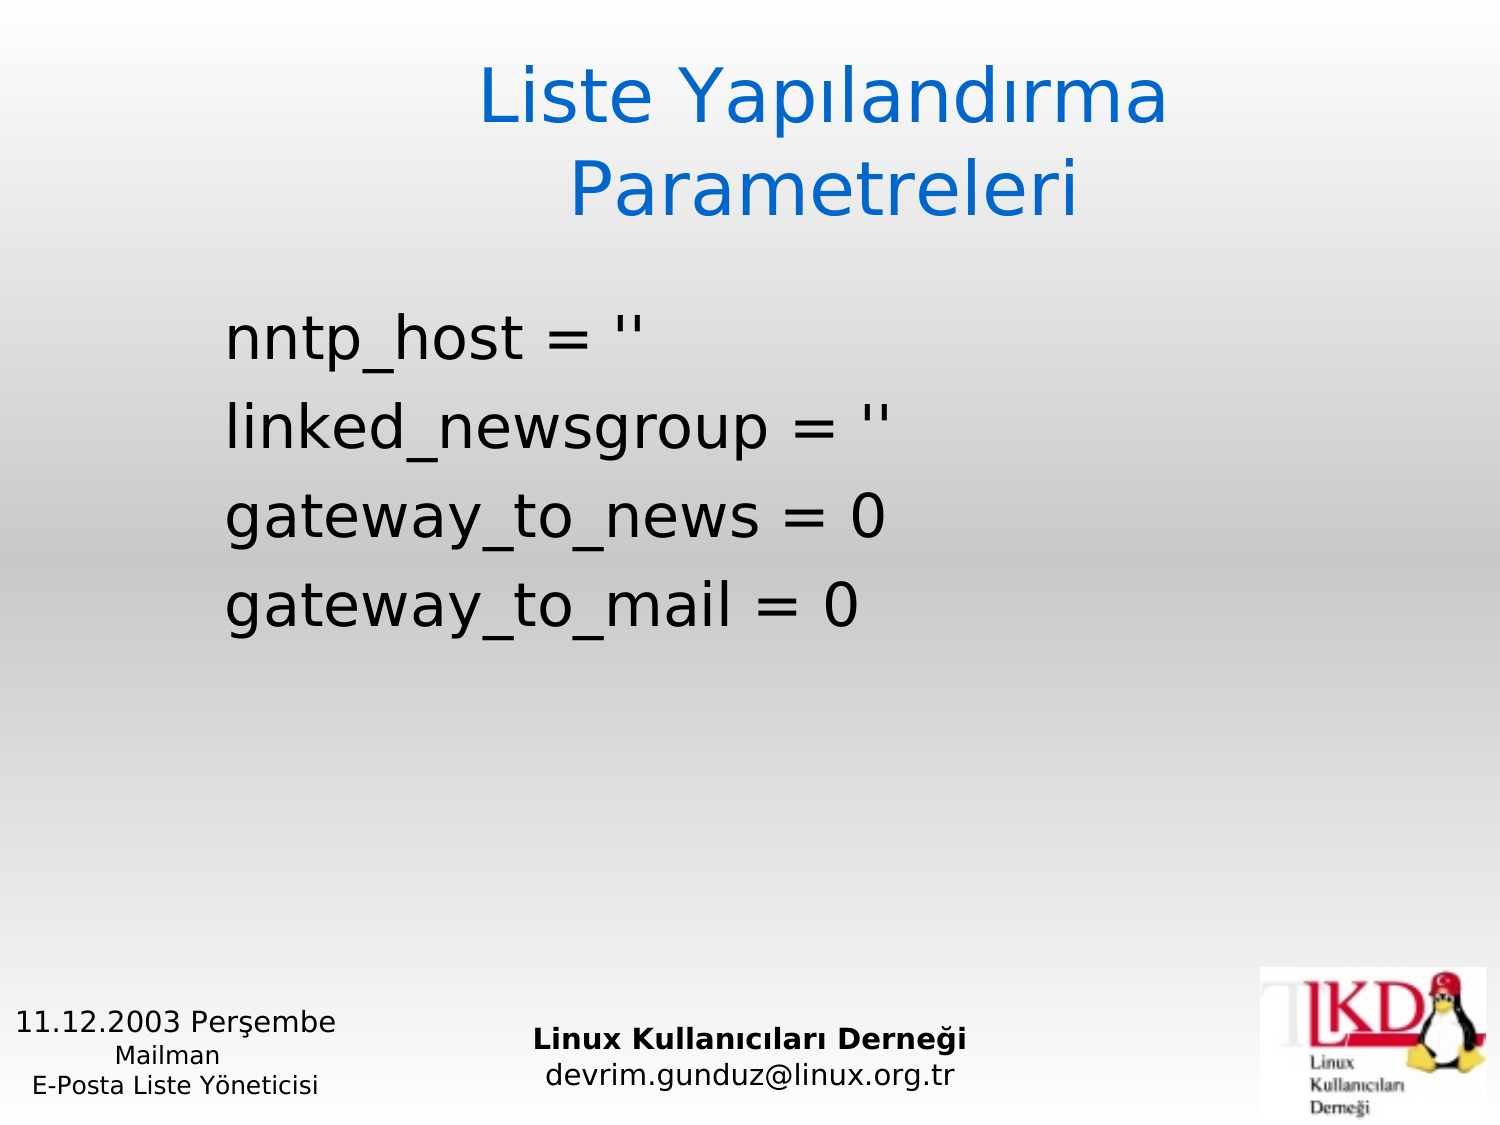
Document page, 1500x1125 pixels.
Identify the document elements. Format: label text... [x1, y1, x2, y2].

picture [1260, 967, 1486, 1120]
list nntp_host = '' linked_newsgroup = '' gateway_to_news = 0 gateway_to_mail = 0 [224, 299, 1425, 975]
title Liste Yapılandırma Parametreleri [224, 43, 1425, 238]
